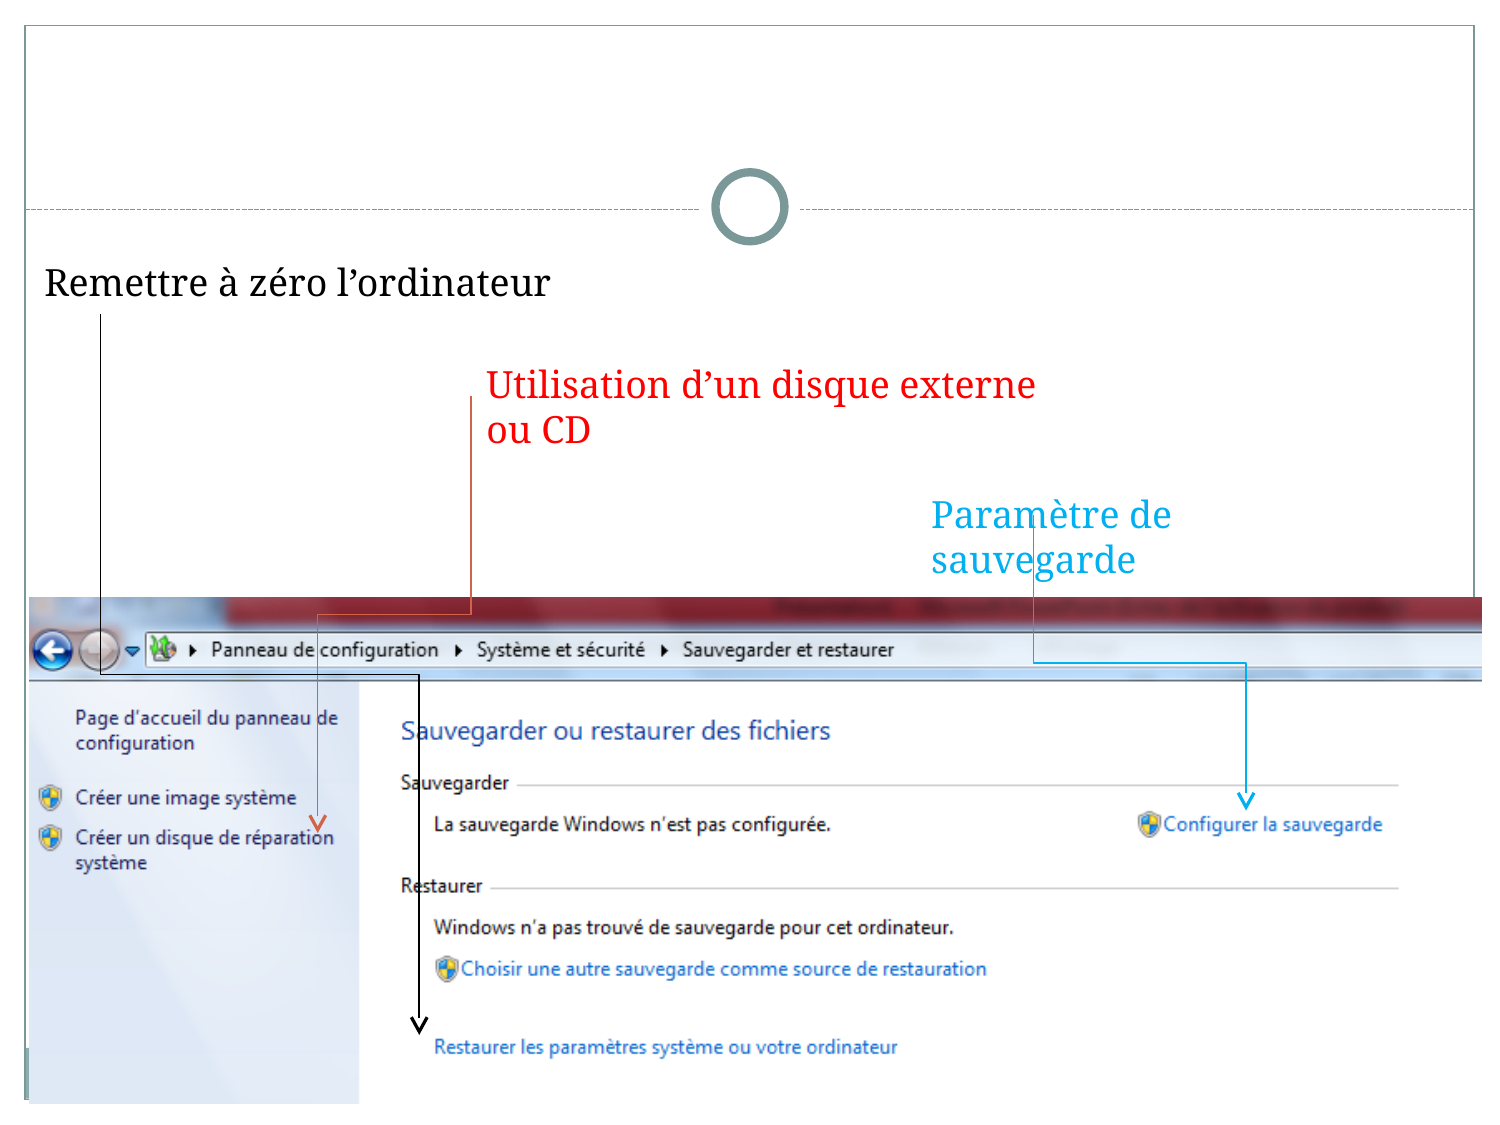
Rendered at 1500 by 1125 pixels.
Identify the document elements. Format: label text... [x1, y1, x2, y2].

picture [29, 597, 1482, 1104]
text_box Remettre à zéro l’ordinateur [29, 243, 621, 312]
text_box Utilisation d’un disque externe ou CD [471, 346, 1069, 459]
picture [101, 597, 470, 674]
text_box Paramètre de sauvegarde [916, 475, 1247, 589]
